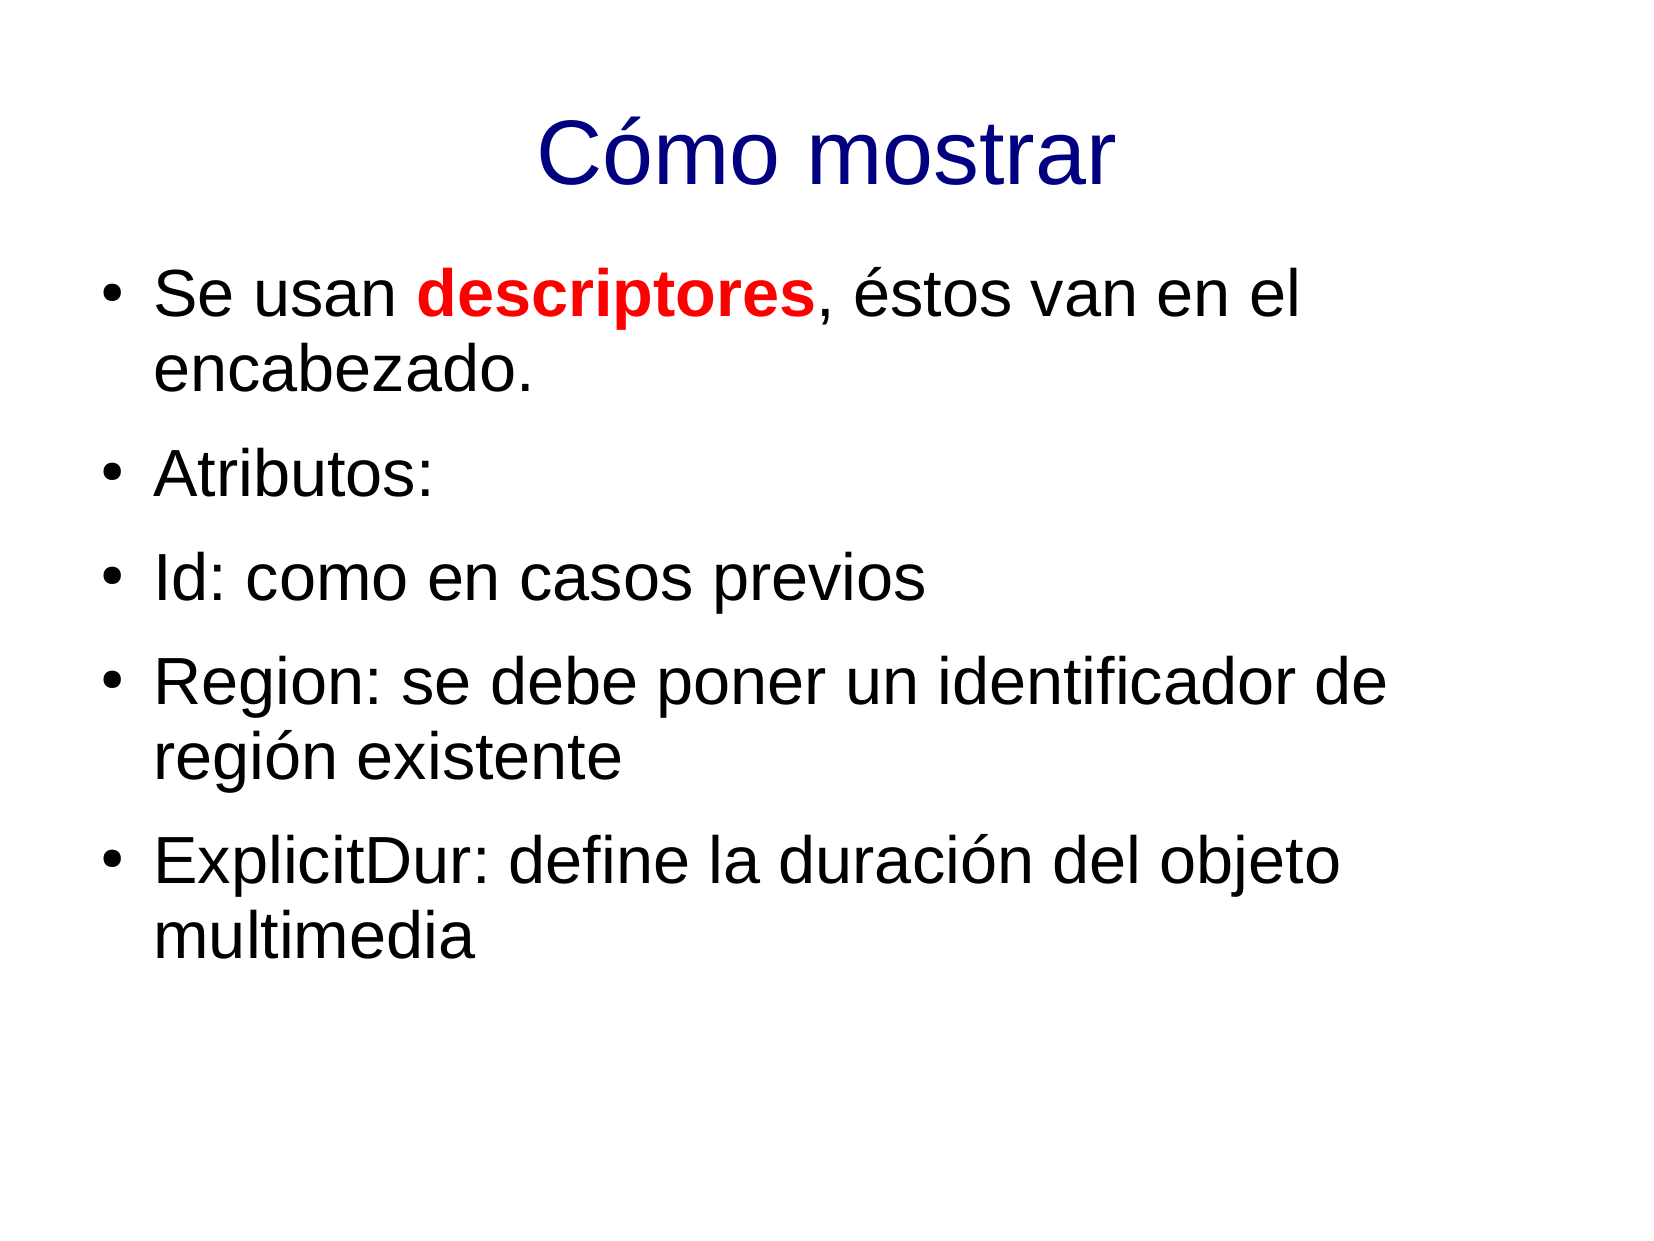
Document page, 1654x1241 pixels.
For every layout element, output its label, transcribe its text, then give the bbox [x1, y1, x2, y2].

list Se usan descriptores, éstos van en el encabezado. Atributos: Id: como en casos previos Region: se debe poner un identificador de región existente ExplicitDur: define la duración del objeto multimedia [82, 256, 1538, 1122]
title Cómo mostrar [82, 49, 1571, 257]
